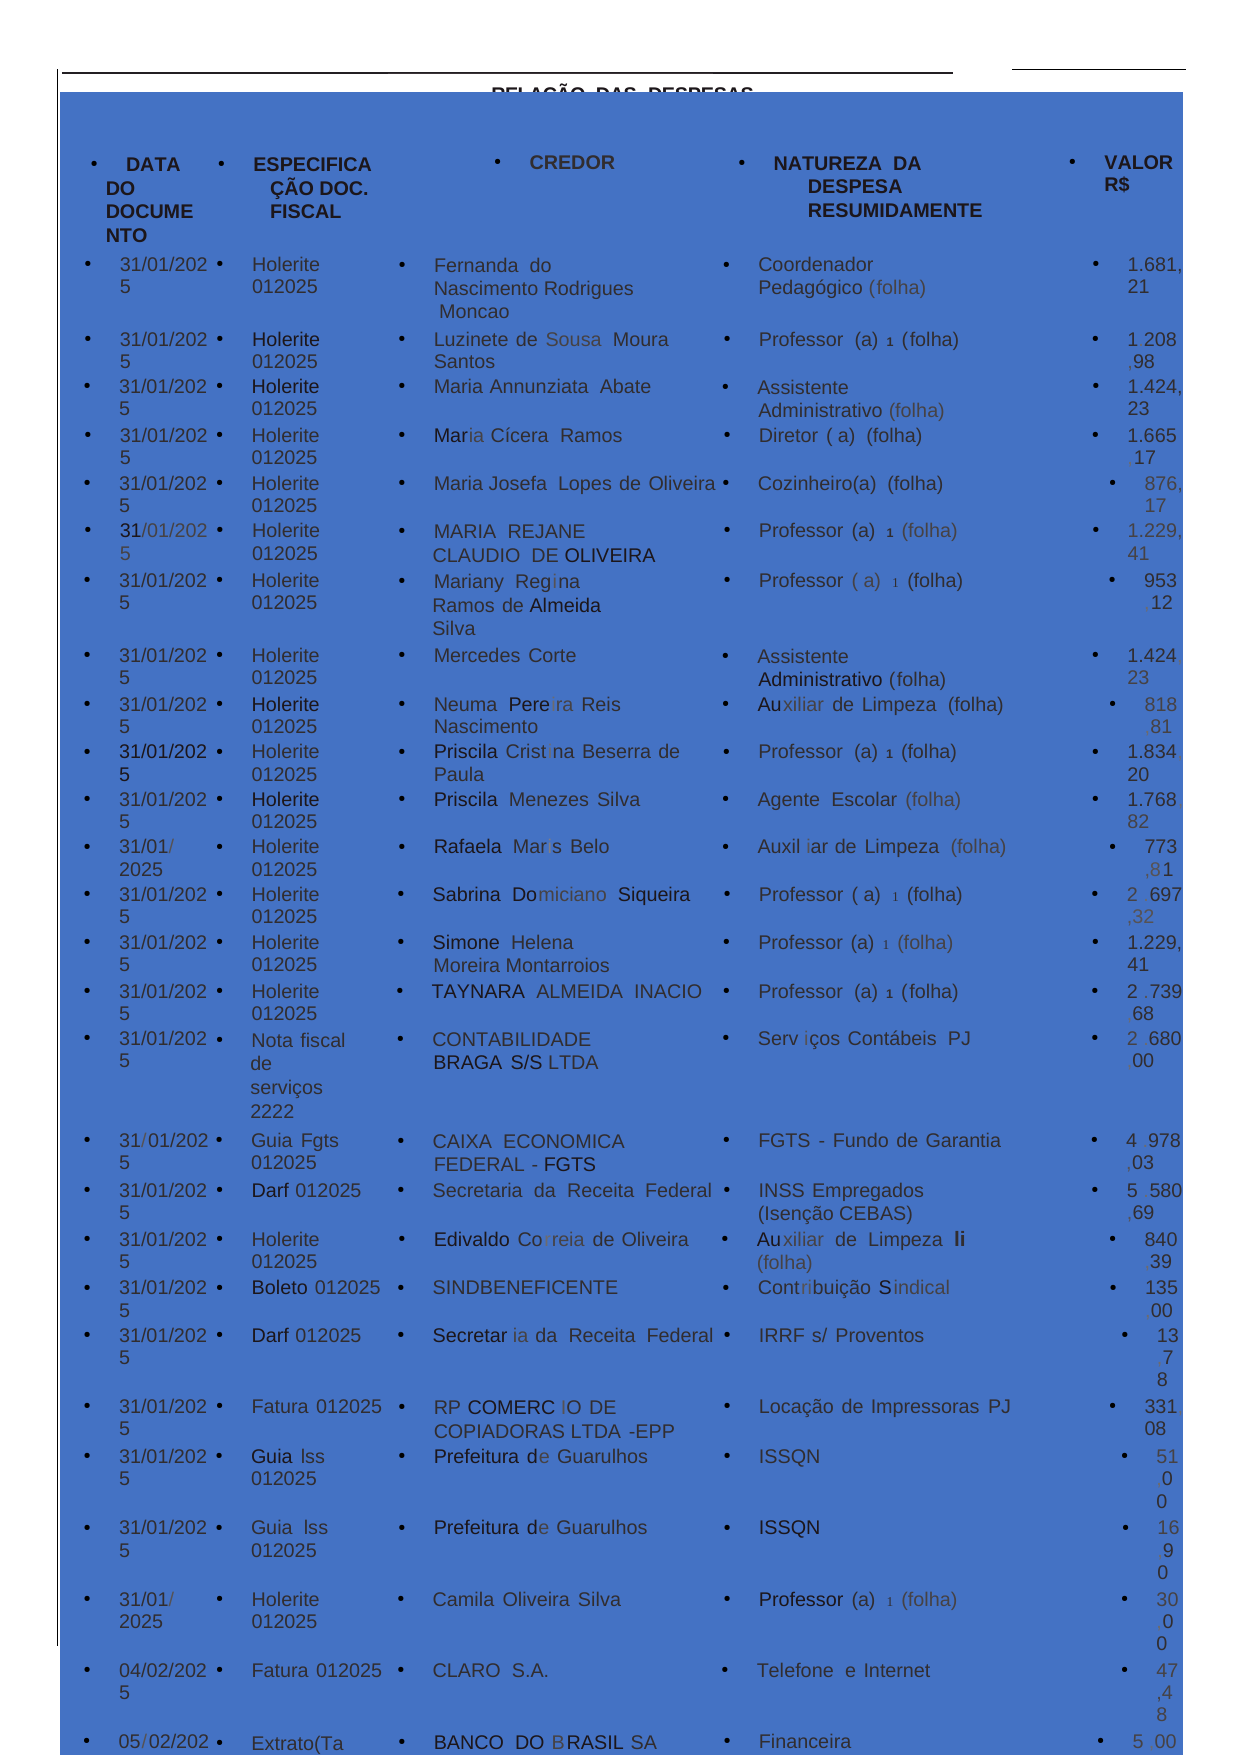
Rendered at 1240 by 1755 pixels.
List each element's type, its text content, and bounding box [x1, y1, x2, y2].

table_cell 1.681,21 [1014, 253, 1183, 328]
table_cell Locação de Impressoras PJ [717, 1396, 1014, 1446]
table_header [60, 92, 1183, 152]
table_cell INSS Empregados (Isenção CEBAS) [717, 1179, 1014, 1228]
table_cell 31/01/2025 [60, 693, 210, 741]
table_cell Serv iços Contábeis PJ [717, 1028, 1014, 1129]
table_cell 2 .680 ,00 [1014, 1028, 1183, 1129]
table_cell Auxil iar de Limpeza (folha) [717, 836, 1014, 884]
table_cell Fatura 012025 [210, 1396, 392, 1446]
table_cell 30,00 [1014, 1588, 1183, 1659]
table_cell ISSQN [717, 1446, 1014, 1517]
table_cell MARIA REJANE CLAUDIO DE OLIVEIRA [392, 520, 717, 570]
table_cell Holerite 012025 [210, 1228, 392, 1277]
table_cell 1.768,82 [1014, 788, 1183, 836]
table_cell CLARO S.A. [392, 1659, 717, 1731]
table_cell Holerite 012025 [210, 931, 392, 980]
table_cell Fatura 012025 [210, 1659, 392, 1731]
table_cell Holerite 012025 [210, 376, 392, 425]
table_cell 1.229,41 [1014, 520, 1183, 570]
table_cell Camila Oliveira Silva [392, 1588, 717, 1659]
table_cell Holerite 012025 [210, 644, 392, 693]
table_cell Sabrina Domiciano Siqueira [392, 884, 717, 931]
table_cell 1.665 ,17 [1014, 425, 1183, 472]
table_cell Professor (a) 1 (folha) [717, 741, 1014, 788]
table_cell 818 ,81 [1014, 693, 1183, 741]
table_cell Professor (a) 1 (folha) [717, 328, 1014, 376]
table_cell 31/01/2025 [60, 570, 210, 644]
table_cell Holerite 012025 [210, 570, 392, 644]
table_cell 31/01/2025 [60, 1517, 210, 1588]
table_cell 135,00 [1014, 1277, 1183, 1324]
table_cell Holerite 012025 [210, 425, 392, 472]
table_cell FGTS - Fundo de Garantia [717, 1129, 1014, 1179]
table_cell Extrato(Tarifa 022025 [210, 1731, 392, 1755]
table_cell Professor ( a) 1 (folha) [717, 884, 1014, 931]
table_cell NATUREZA DA DESPESA RESUMIDAMENTE [717, 152, 1014, 253]
table_cell 31/01/2025 [60, 788, 210, 836]
table_cell 31/01/2025 [60, 376, 210, 425]
table_cell 2 .739 ,68 [1014, 980, 1183, 1028]
table_cell Financeira [717, 1731, 1014, 1755]
table_cell Professor (a) 1 (folha) [717, 520, 1014, 570]
table_cell SINDBENEFICENTE [392, 1277, 717, 1324]
table_cell Professor (a) 1 (folha) [717, 980, 1014, 1028]
table_cell 31/01/2025 [60, 741, 210, 788]
table_cell 31/01/2025 [60, 1324, 210, 1396]
table_cell Holerite 012025 [210, 328, 392, 376]
table_cell 16,90 [1014, 1517, 1183, 1588]
table_cell 331,08 [1014, 1396, 1183, 1446]
table_cell Fernanda do Nascimento Rodrigues Moncao [392, 253, 717, 328]
table_cell Maria Annunziata Abate [392, 376, 717, 425]
table_cell 1.834,20 [1014, 741, 1183, 788]
table_cell 5 ,00 [1014, 1731, 1183, 1755]
text_box RELAÇÃO DAS DESPESAS [489, 81, 755, 92]
table_cell VALOR R$ [1014, 152, 1183, 253]
table_cell Assistente Administrativo (folha) [717, 376, 1014, 425]
table_cell 1.424,23 [1014, 376, 1183, 425]
table_cell 31/01/2025 [60, 1277, 210, 1324]
table_cell Holerite 012025 [210, 1588, 392, 1659]
table_cell 876,17 [1014, 472, 1183, 520]
table_cell Holerite 012025 [210, 884, 392, 931]
table_cell Edivaldo Correia de Oliveira [392, 1228, 717, 1277]
table_cell 31/01/2025 [60, 1129, 210, 1179]
table_cell Telefone e Internet [717, 1659, 1014, 1731]
table_cell 31/01/2025 [60, 644, 210, 693]
table_cell Boleto 012025 [210, 1277, 392, 1324]
table_cell Professor ( a) 1 (folha) [717, 570, 1014, 644]
table_cell Priscila Cristina Beserra de Paula [392, 741, 717, 788]
table_cell 4 .978 ,03 [1014, 1129, 1183, 1179]
table_cell Guia lss 012025 [210, 1446, 392, 1517]
table_cell 31/01/2025 [60, 425, 210, 472]
table_cell ISSQN [717, 1517, 1014, 1588]
table_cell Holerite 012025 [210, 253, 392, 328]
table_cell 1.424,23 [1014, 644, 1183, 693]
table_cell Neuma Pereira Reis Nascimento [392, 693, 717, 741]
table_cell BANCO DO BRASIL SA (Agência. 2876) [392, 1731, 717, 1755]
table_cell Professor (a) 1 (folha) [717, 1588, 1014, 1659]
table_cell Agente Escolar (folha) [717, 788, 1014, 836]
table_cell 31/01/2025 [60, 1446, 210, 1517]
table_cell Holerite 012025 [210, 788, 392, 836]
table_cell 47,48 [1014, 1659, 1183, 1731]
table_cell TAYNARA ALMEIDA INACIO [392, 980, 717, 1028]
table_cell Luzinete de Sousa Moura Santos [392, 328, 717, 376]
table_cell ESPECIFICAÇÃO DOC. FISCAL [210, 152, 392, 253]
table_cell 31/01/2025 [60, 1228, 210, 1277]
table_cell 31/01/2025 [60, 1396, 210, 1446]
table_cell 773 ,81 [1014, 836, 1183, 884]
table_cell 840,39 [1014, 1228, 1183, 1277]
table_cell 51,00 [1014, 1446, 1183, 1517]
table_cell Secretaria da Receita Federal [392, 1179, 717, 1228]
table_cell 31/01/2025 [60, 931, 210, 980]
table_cell Auxiliar de Limpeza li (folha) [717, 1228, 1014, 1277]
table_cell Secretar ia da Receita Federal [392, 1324, 717, 1396]
table_cell Holerite 012025 [210, 693, 392, 741]
table_cell DATA DO DOCUMENTO [60, 152, 210, 253]
table_cell 31/01/ 2025 [60, 1588, 210, 1659]
table_cell 31/01/2025 [60, 328, 210, 376]
table_cell Maria Cícera Ramos [392, 425, 717, 472]
table_cell CREDOR [392, 152, 717, 253]
table_cell Holerite 012025 [210, 980, 392, 1028]
table_cell 31/01/2025 [60, 1028, 210, 1129]
table_cell 04/02/2025 [60, 1659, 210, 1731]
table_cell 31/01/2025 [60, 520, 210, 570]
table_cell Nota fiscal de serviços 2222 [210, 1028, 392, 1129]
table_cell 31/01/2025 [60, 472, 210, 520]
table_cell Holerite 012025 [210, 836, 392, 884]
table_cell CONTABILIDADE BRAGA S/S LTDA [392, 1028, 717, 1129]
table_cell Rafaela Maris Belo [392, 836, 717, 884]
table_cell Priscila Menezes Silva [392, 788, 717, 836]
table_cell 31/01/2025 [60, 253, 210, 328]
table_cell Darf 012025 [210, 1324, 392, 1396]
table_cell IRRF s/ Proventos [717, 1324, 1014, 1396]
table_cell Cozinheiro(a) (folha) [717, 472, 1014, 520]
table_cell 953 ,12 [1014, 570, 1183, 644]
table_cell Guia lss 012025 [210, 1517, 392, 1588]
table_cell Auxiliar de Limpeza (folha) [717, 693, 1014, 741]
table_cell RP COMERC IO DE COPIADORAS LTDA -EPP [392, 1396, 717, 1446]
table_cell 13,78 [1014, 1324, 1183, 1396]
table_cell Simone Helena Moreira Montarroios [392, 931, 717, 980]
table_cell 31/01/2025 [60, 1179, 210, 1228]
table_cell Holerite 012025 [210, 520, 392, 570]
table_cell Maria Josefa Lopes de Oliveira [392, 472, 717, 520]
table_cell CAIXA ECONOMICA FEDERAL - FGTS [392, 1129, 717, 1179]
table_cell Assistente Administrativo (folha) [717, 644, 1014, 693]
table_cell 31/01/2025 [60, 884, 210, 931]
table_cell 31/01/ 2025 [60, 836, 210, 884]
table_cell Coordenador Pedagógico (folha) [717, 253, 1014, 328]
table_cell Prefeitura de Guarulhos [392, 1517, 717, 1588]
table_cell Holerite 012025 [210, 472, 392, 520]
table_cell Mariany Regina Ramos de Almeida Silva [392, 570, 717, 644]
table_cell Mercedes Corte [392, 644, 717, 693]
table_cell Holerite 012025 [210, 741, 392, 788]
table_cell Contribuição Sindical [717, 1277, 1014, 1324]
table_cell Professor (a) 1 (folha) [717, 931, 1014, 980]
table_cell 2 .697 ,32 [1014, 884, 1183, 931]
table_cell 1.229,41 [1014, 931, 1183, 980]
table_cell Darf 012025 [210, 1179, 392, 1228]
table_cell Diretor ( a) (folha) [717, 425, 1014, 472]
table_cell Prefeitura de Guarulhos [392, 1446, 717, 1517]
table_cell 1.208 ,98 [1014, 328, 1183, 376]
table_cell Guia Fgts 012025 [210, 1129, 392, 1179]
table_cell 31/01/2025 [60, 980, 210, 1028]
table_cell 5 .580 ,69 [1014, 1179, 1183, 1228]
table_cell 05/02/2025 [60, 1731, 210, 1755]
